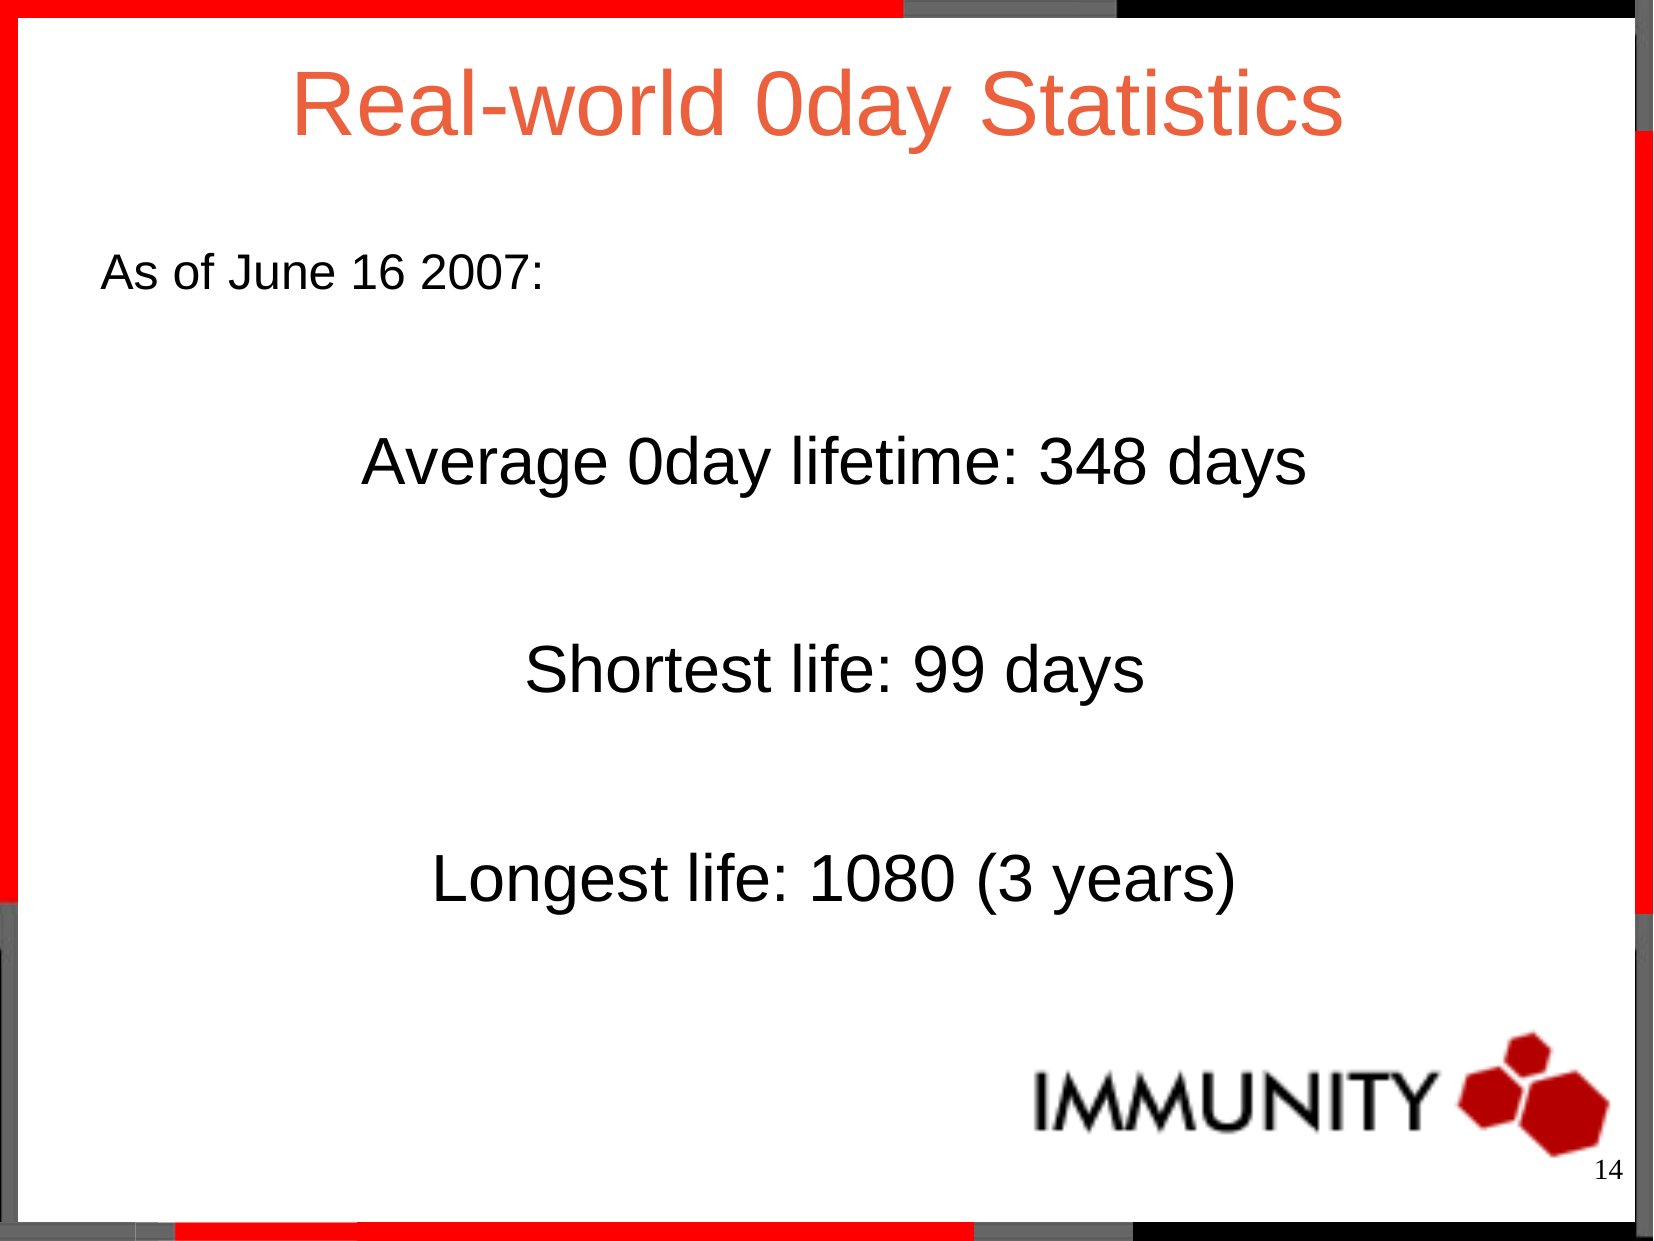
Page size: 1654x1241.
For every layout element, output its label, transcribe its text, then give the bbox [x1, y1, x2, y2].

title Real-world 0day Statistics [75, 7, 1563, 200]
list As of June 16 2007: Average 0day lifetime: 348 days Shortest life: 99 days Longest life: 1080 (3 years) [82, 243, 1571, 1095]
picture [0, 0, 1653, 1241]
